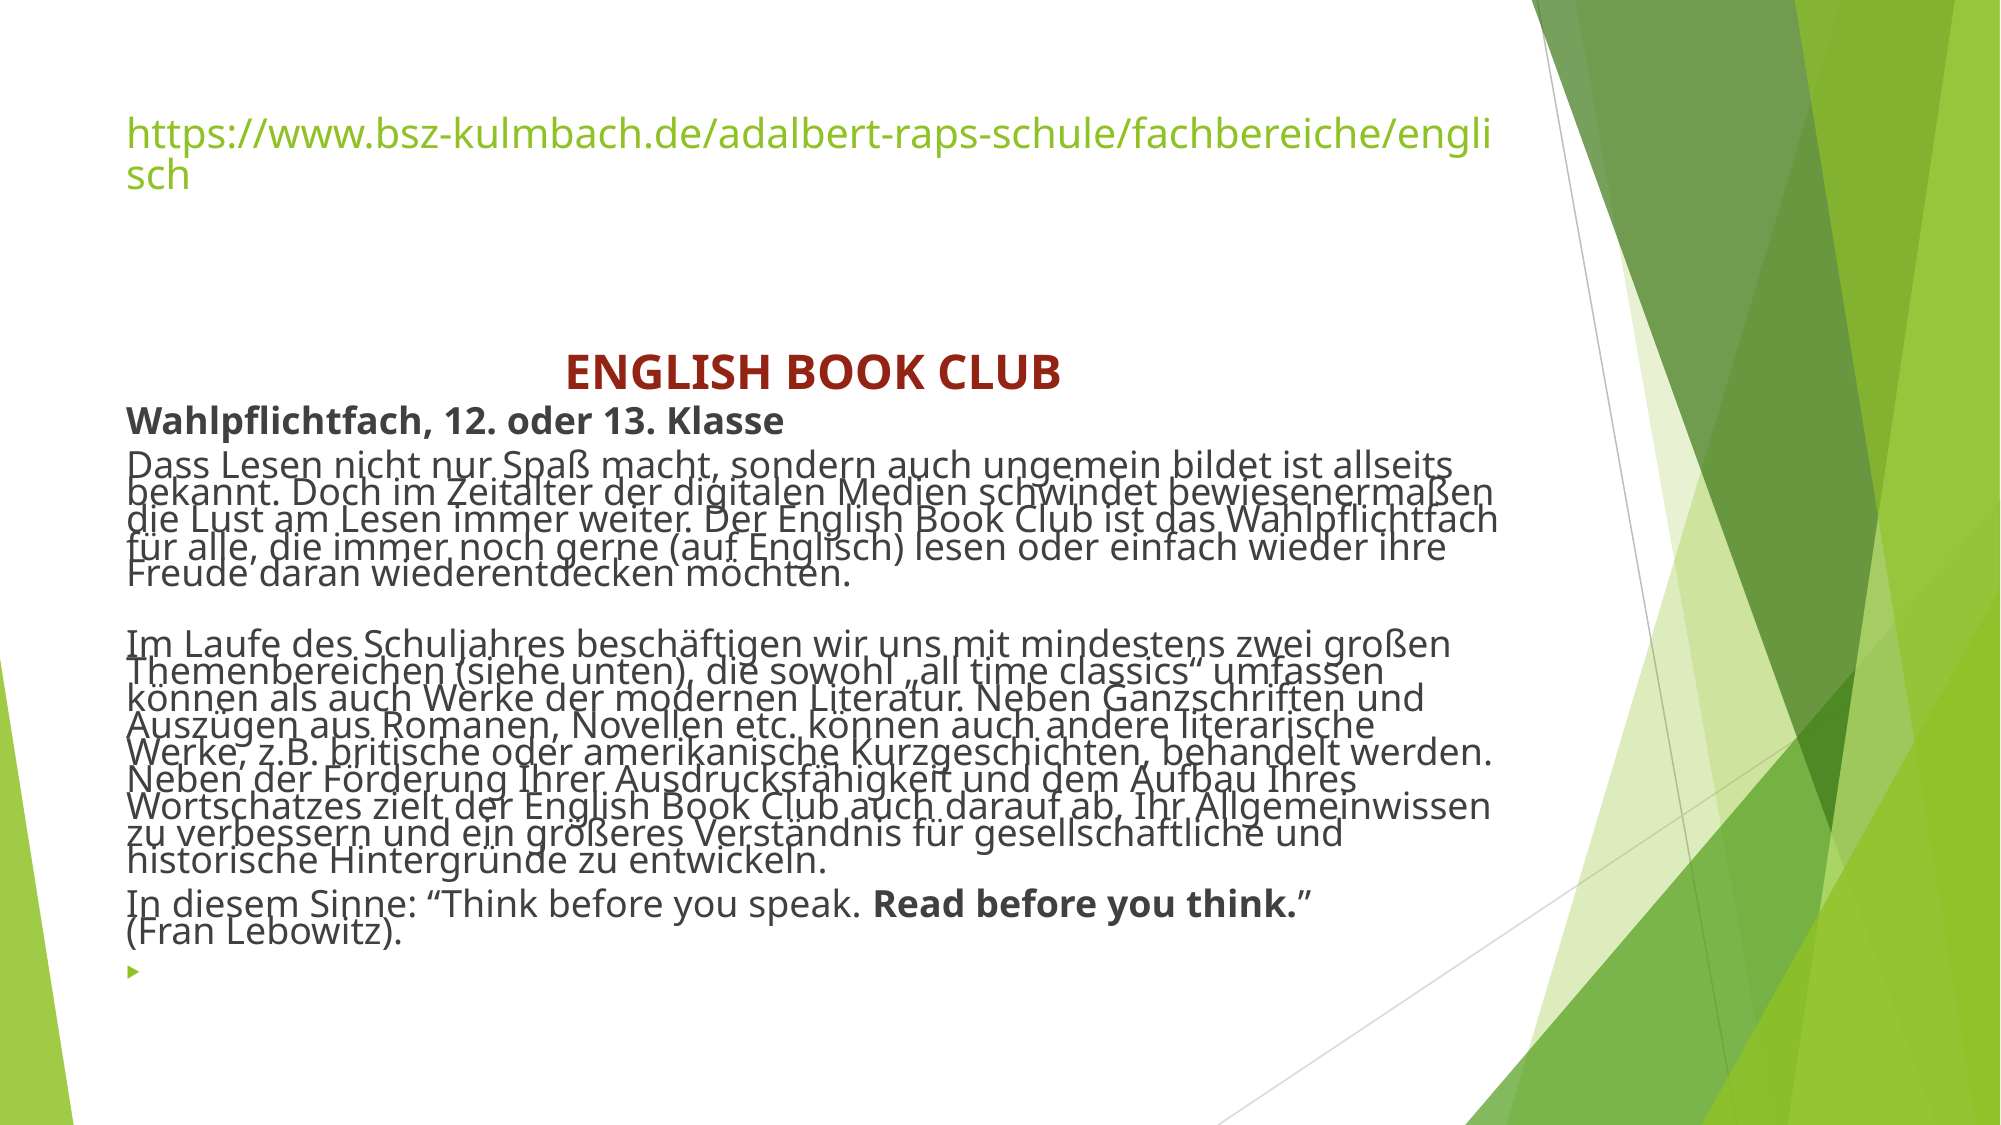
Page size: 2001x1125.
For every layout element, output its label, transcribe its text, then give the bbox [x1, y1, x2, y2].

title https://www.bsz-kulmbach.de/adalbert-raps-schule/fachbereiche/englisch [111, 99, 1522, 317]
list ENGLISH BOOK CLUB Wahlpflichtfach, 12. oder 13. Klasse Dass Lesen nicht nur Spaß macht, sondern auch ungemein bildet ist allseits bekannt. Doch im Zeitalter der digitalen Medien schwindet bewiesenermaßen die Lust am Lesen immer weiter. Der English Book Club ist das Wahlpflichtfach für alle, die immer noch gerne (auf Englisch) lesen oder einfach wieder ihre Freude daran wiederentdecken möchten. Im Laufe des Schuljahres beschäftigen wir uns mit mindestens zwei großen Themenbereichen (siehe unten), die sowohl „all time classics“ umfassen können als auch Werke der modernen Literatur. Neben Ganzschriften und Auszügen aus Romanen, Novellen etc. können auch andere literarische Werke, z.B. britische oder amerikanische Kurzgeschichten, behandelt werden. Neben der Förderung Ihrer Ausdrucksfähigkeit und dem Aufbau Ihres Wortschatzes zielt der English Book Club auch darauf ab, Ihr Allgemeinwissen zu verbessern und ein größeres Verständnis für gesellschaftliche und historische Hintergründe zu entwickeln. In diesem Sinne: “Think before you speak. Read before you think.” (Fran Lebowitz). [111, 354, 1522, 992]
